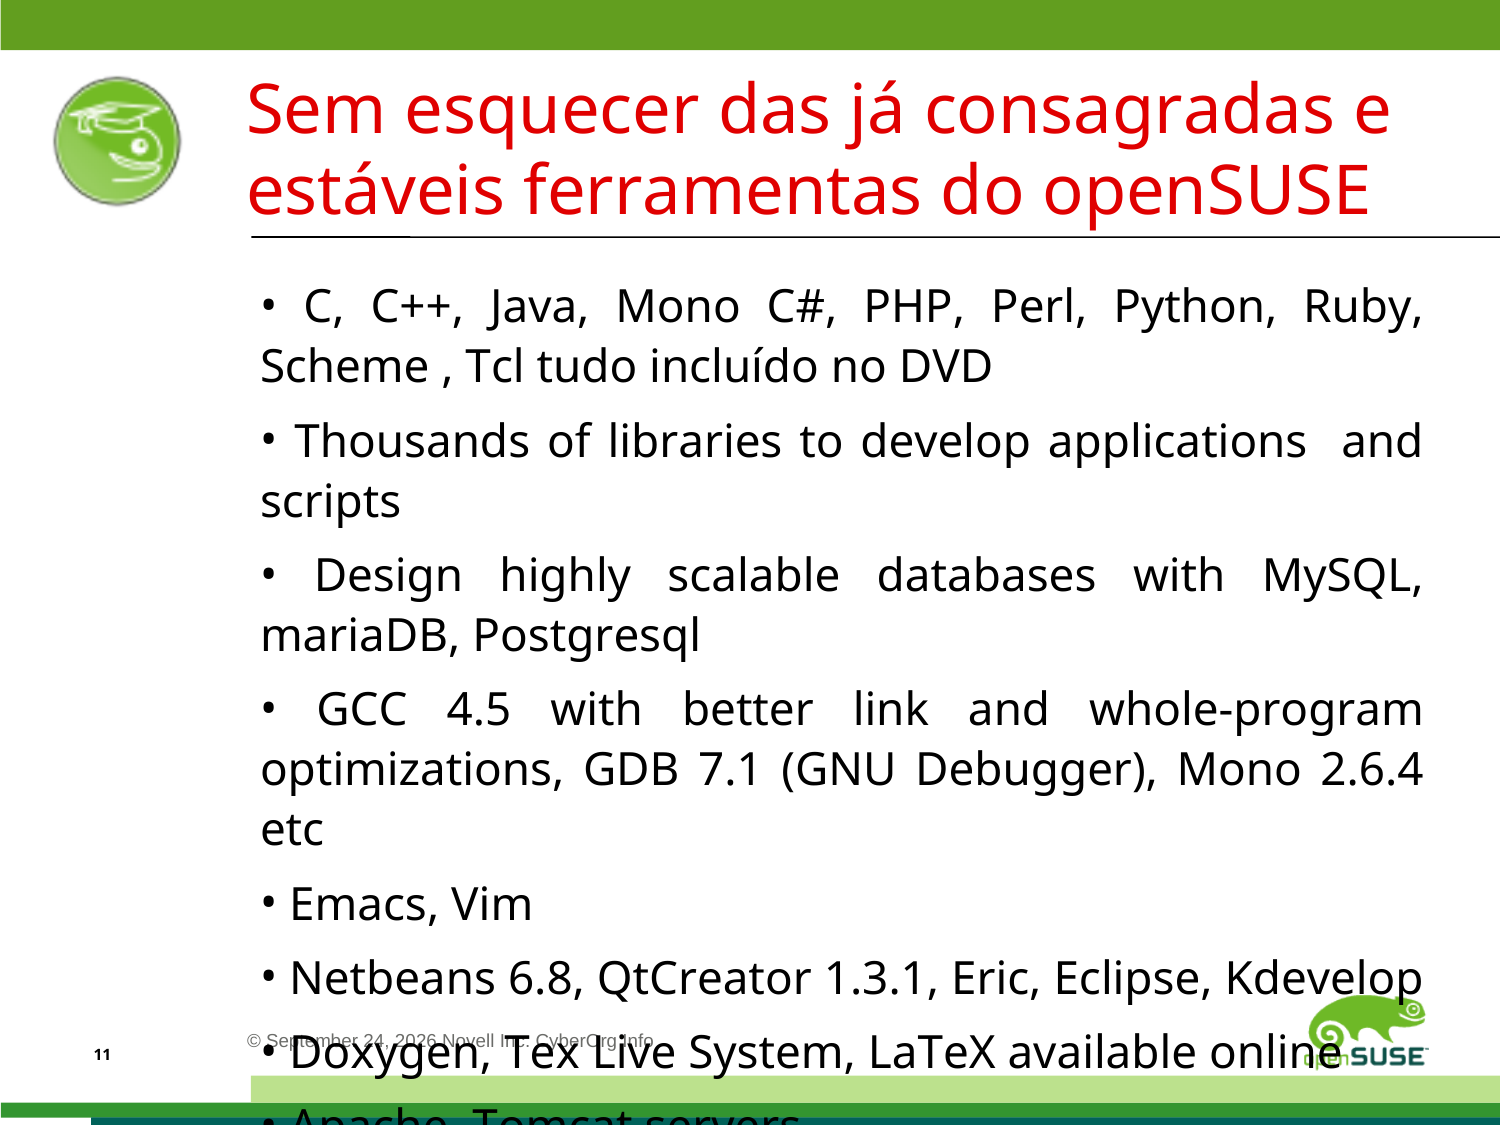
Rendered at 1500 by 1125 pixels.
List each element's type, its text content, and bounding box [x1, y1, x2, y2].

list C, C++, Java, Mono C#, PHP, Perl, Python, Ruby, Scheme , Tcl tudo incluído no DVD Thousands of libraries to develop applications and scripts Design highly scalable databases with MySQL, mariaDB, Postgresql GCC 4.5 with better link and whole-program optimizations, GDB 7.1 (GNU Debugger), Mono 2.6.4 etc Emacs, Vim Netbeans 6.8, QtCreator 1.3.1, Eric, Eclipse, Kdevelop Doxygen, Tex Live System, LaTeX available online Apache, Tomcat servers [245, 267, 1458, 1066]
picture [1304, 1066, 1429, 1071]
picture [51, 74, 186, 211]
title Sem esquecer das já consagradas e estáveis ferramentas do openSUSE [246, 60, 1453, 239]
